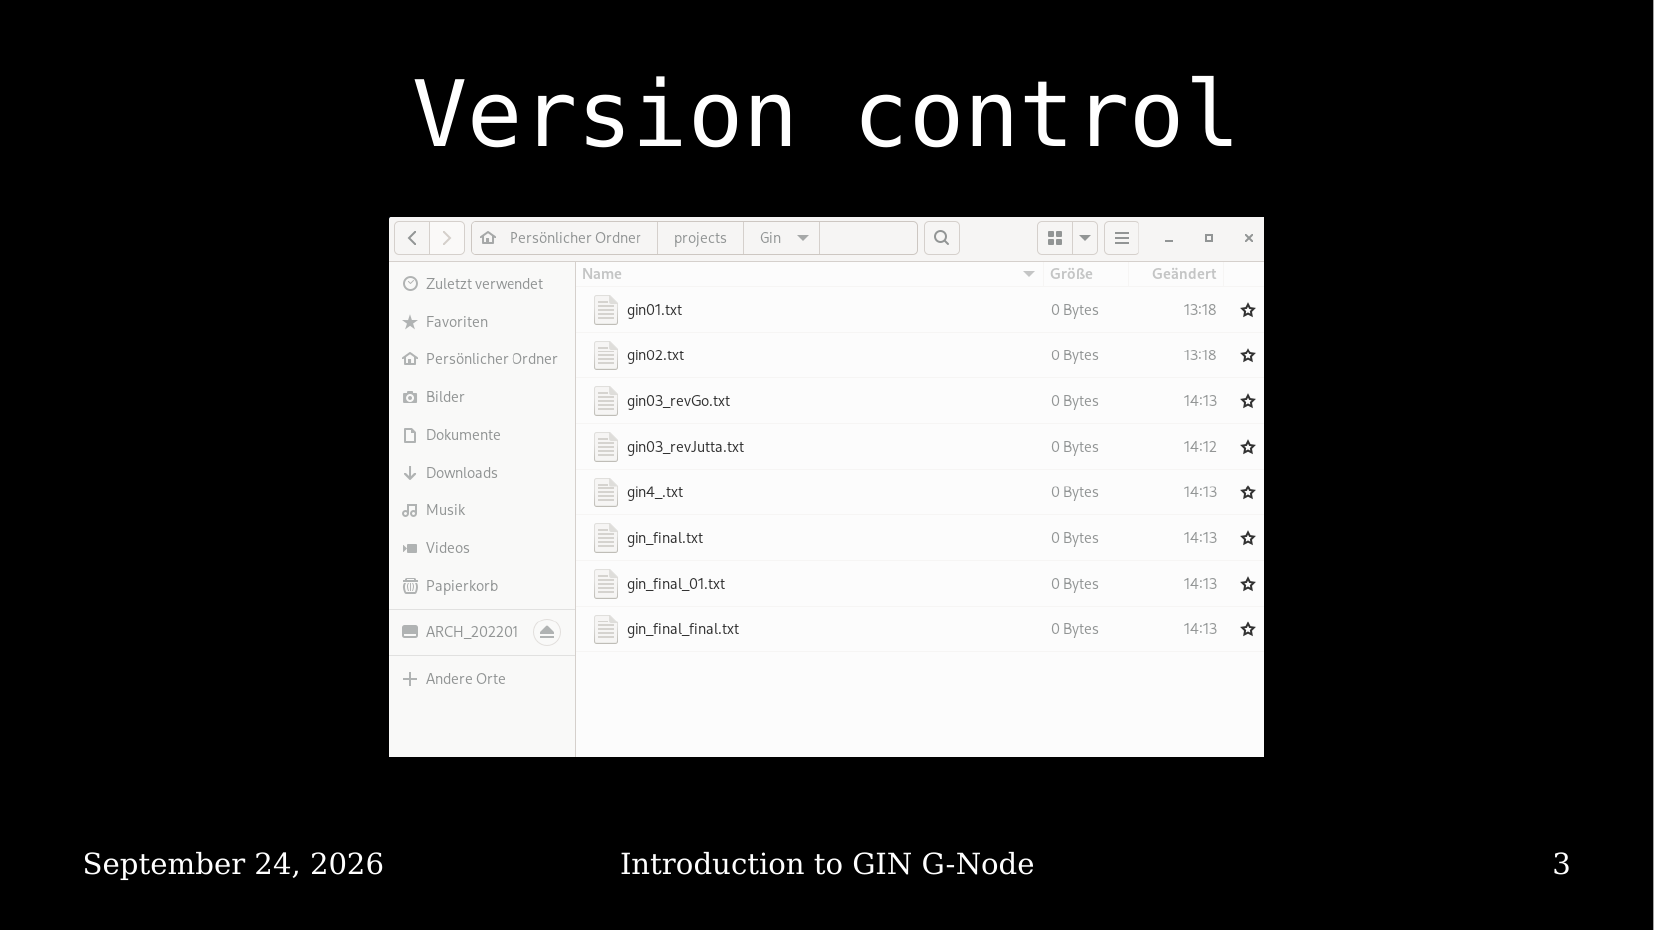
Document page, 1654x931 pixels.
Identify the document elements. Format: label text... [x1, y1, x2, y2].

picture [389, 217, 1264, 758]
title Version control [82, 37, 1571, 193]
